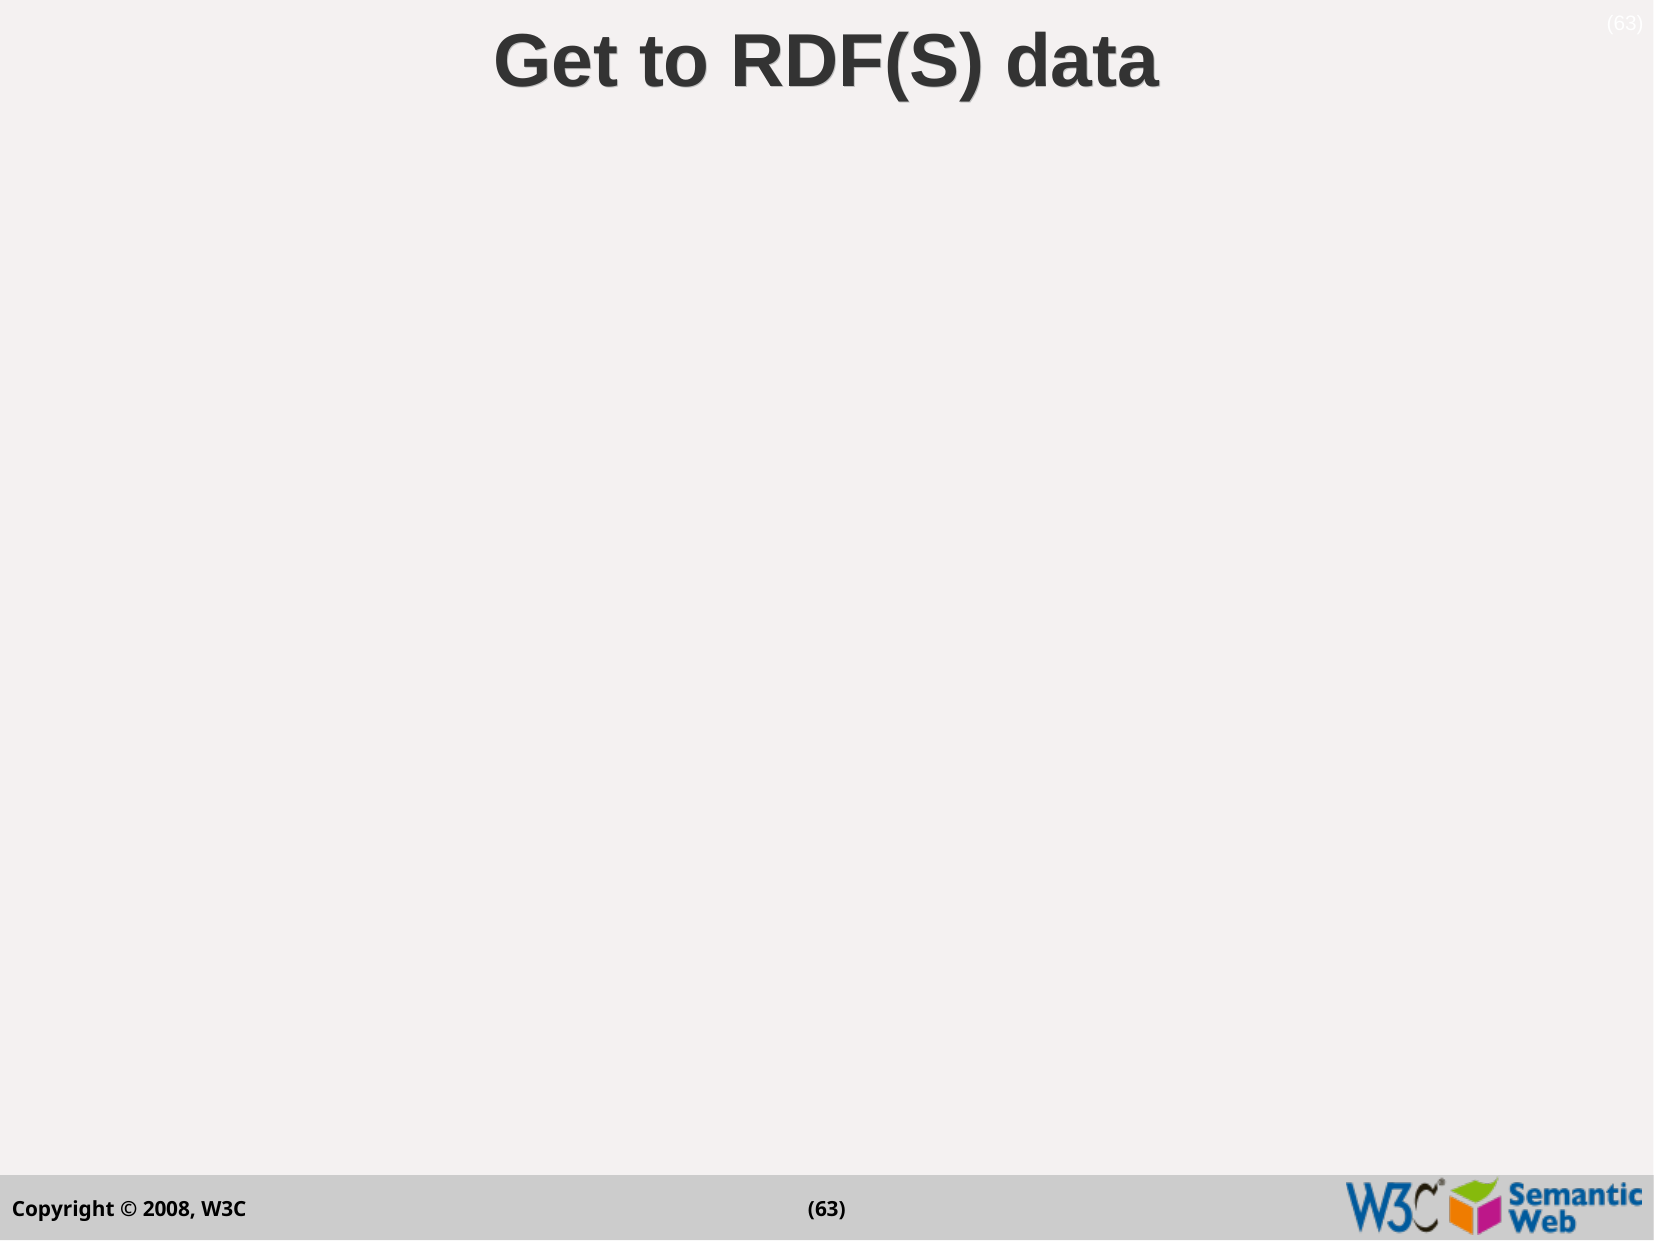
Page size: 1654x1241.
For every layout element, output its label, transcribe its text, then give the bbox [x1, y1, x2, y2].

title Get to RDF(S) data [0, 0, 1654, 119]
picture [1346, 1175, 1642, 1235]
